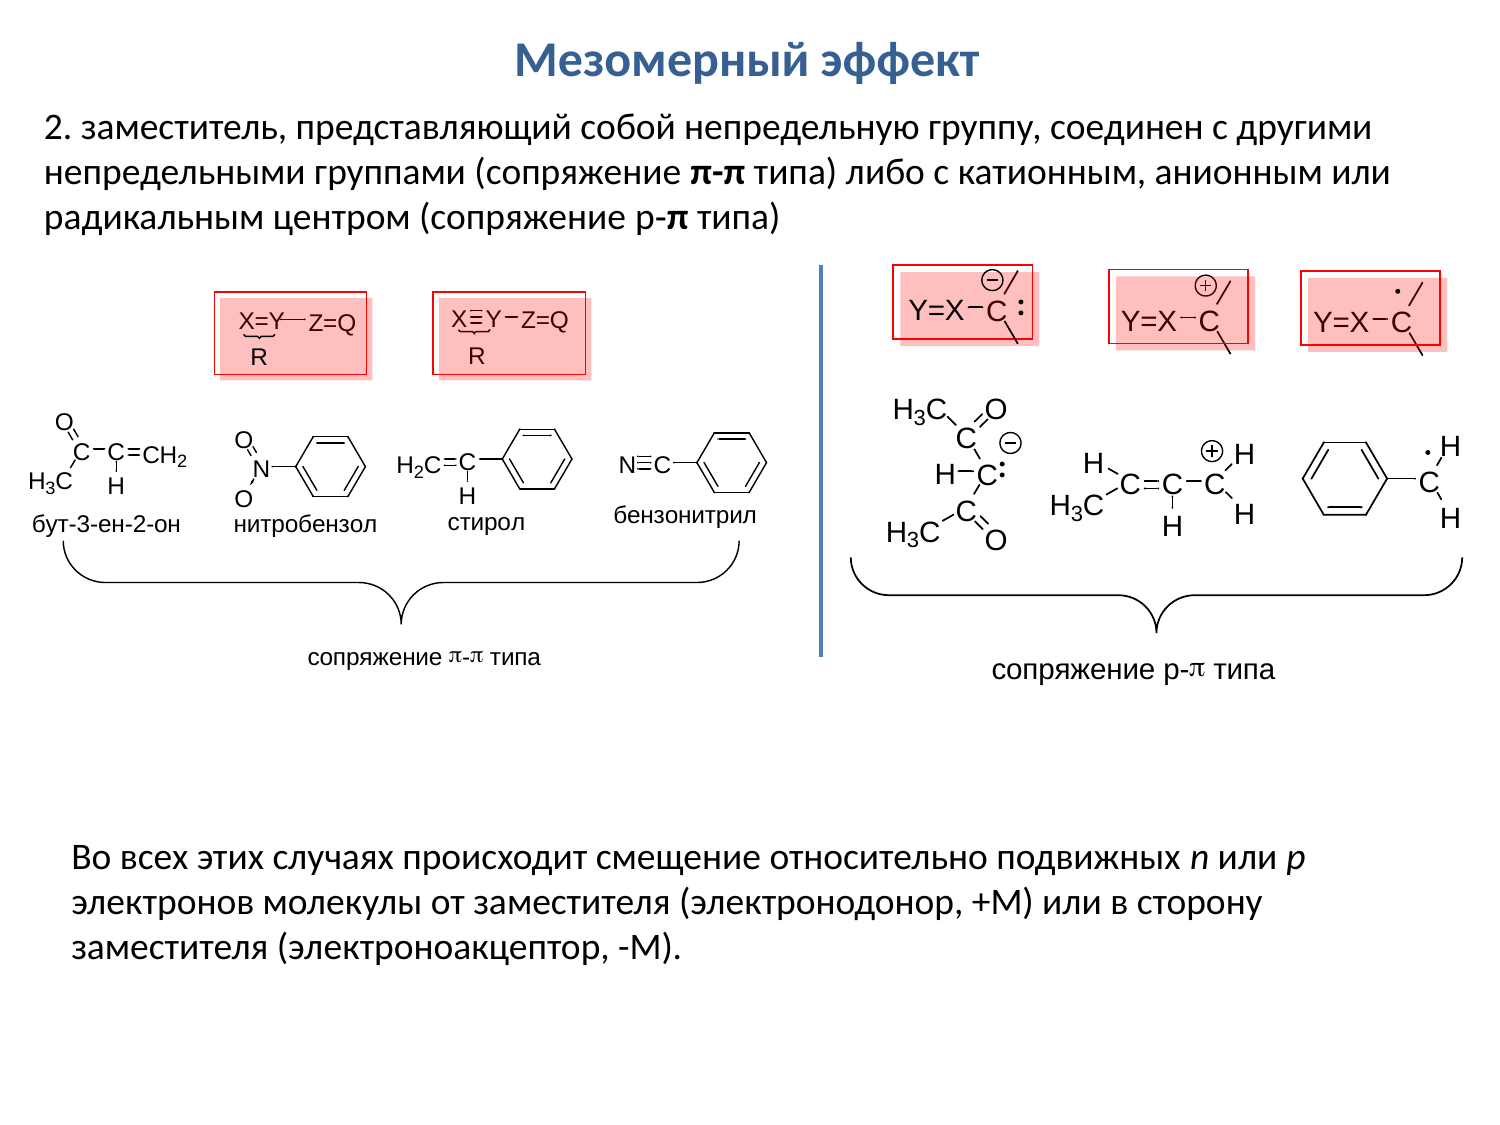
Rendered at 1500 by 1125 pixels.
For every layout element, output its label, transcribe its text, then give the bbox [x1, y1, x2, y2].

chart [23, 290, 774, 683]
text_box Во всех этих случаях происходит смещение относительно подвижных n или p электронов молекулы от заместителя (электронодонор, +М) или в сторону заместителя (электроноакцептор, -М). [56, 824, 1444, 976]
text_box 2. заместитель, представляющий собой непредельную группу, соединен с другими непредельными группами (сопряжение π-π типа) либо с катионным, анионным или радикальным центром (сопряжение p‑π типа) [29, 95, 1470, 245]
text_box Мезомерный эффект [499, 19, 995, 94]
chart [845, 263, 1471, 701]
